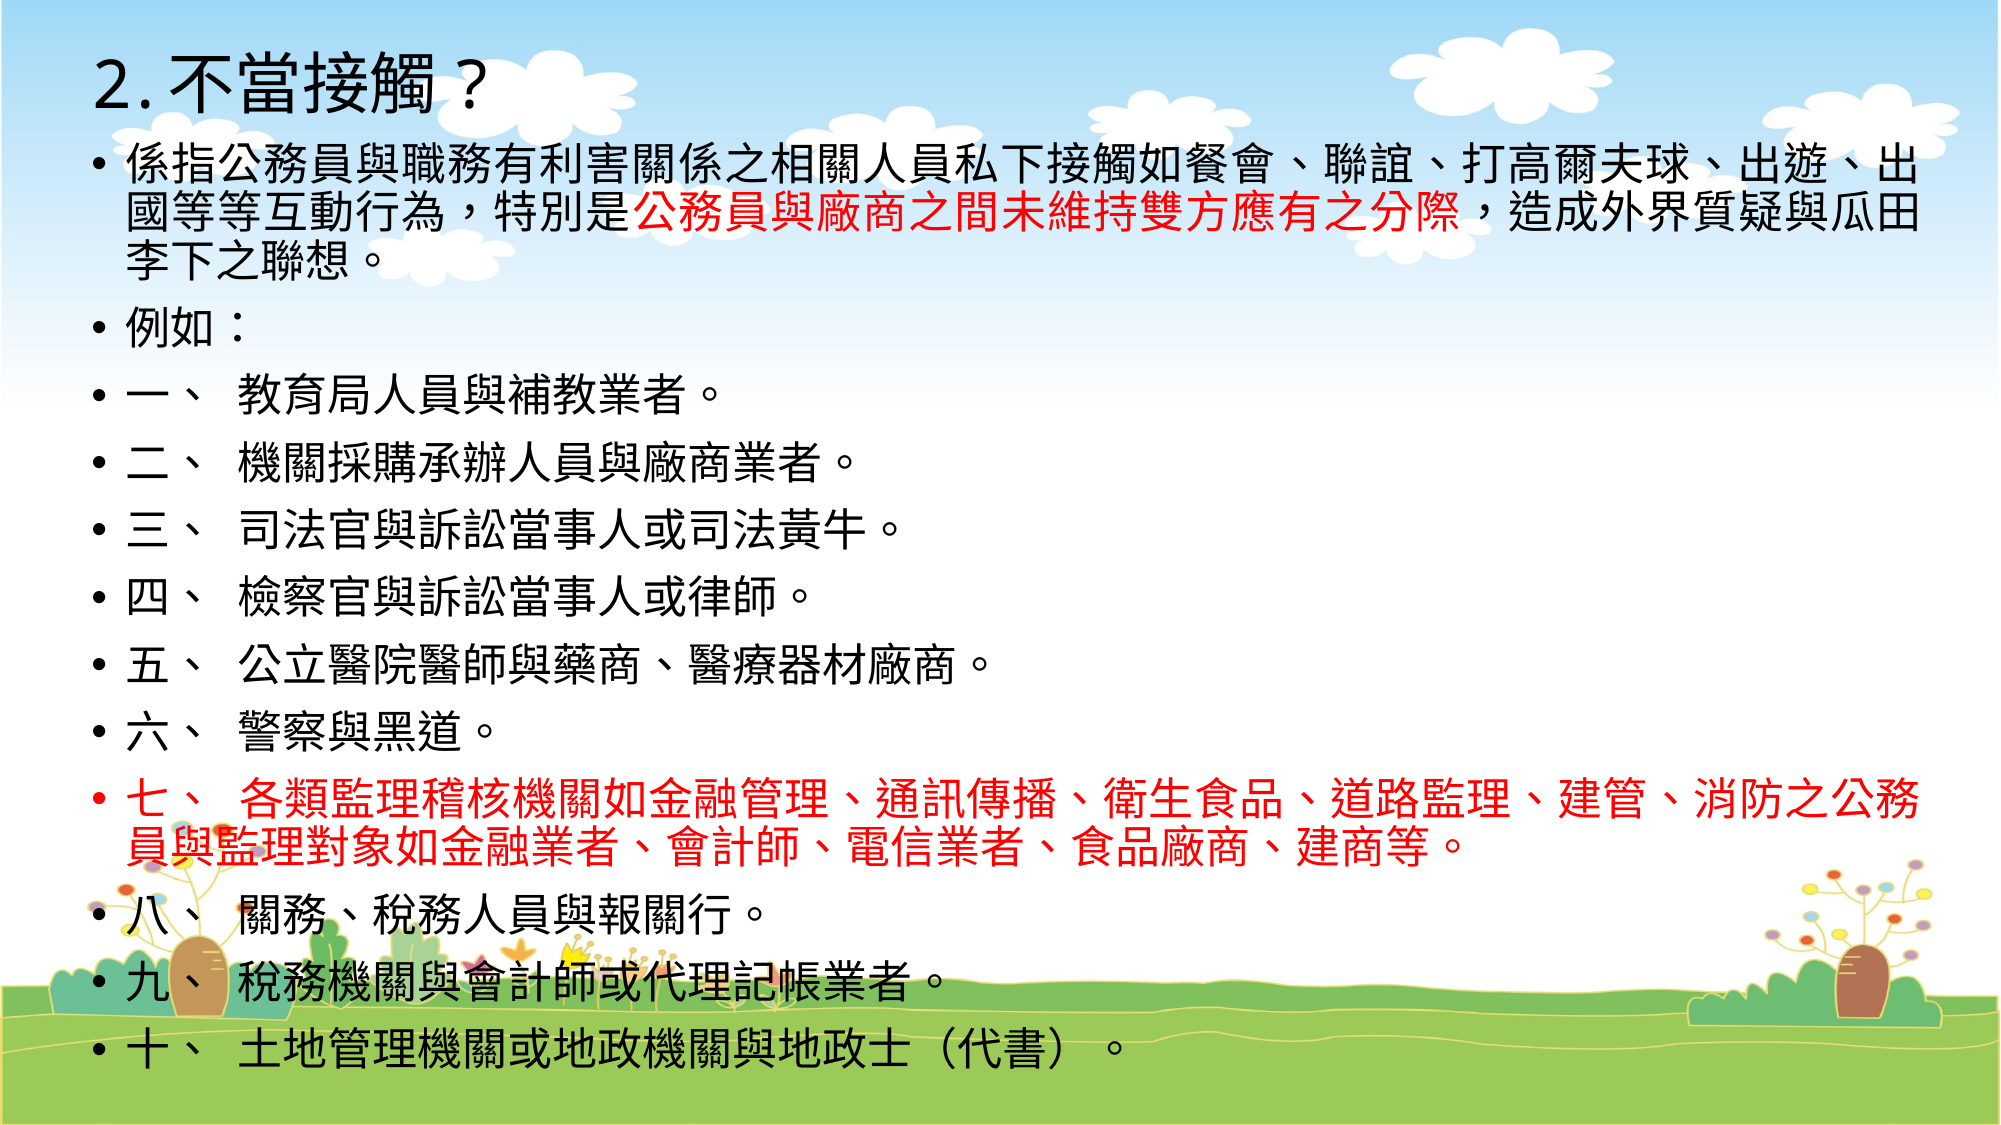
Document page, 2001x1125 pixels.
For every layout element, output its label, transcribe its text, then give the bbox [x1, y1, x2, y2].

picture [0, 0, 2000, 1125]
list 不當接觸? 係指公務員與職務有利害關係之相關人員私下接觸如餐會、聯誼、打高爾夫球、出遊、出國等等互動行為，特別是公務員與廠商之間未維持雙方應有之分際，造成外界質疑與瓜田李下之聯想。 例如： 一、 教育局人員與補教業者。 二、 機關採購承辦人員與廠商業者。 三、 司法官與訴訟當事人或司法黃牛。 四、 檢察官與訴訟當事人或律師。 五、 公立醫院醫師與藥商、醫療器材廠商。 六、 警察與黑道。 七、 各類監理稽核機關如金融管理、通訊傳播、衛生食品、道路監理、建管、消防之公務員與監理對象如金融業者、會計師、電信業者、食品廠商、建商等。 八、 關務、稅務人員與報關行。 九、 稅務機關與會計師或代理記帳業者。 十、 土地管理機關或地政機關與地政士（代書）。 [76, 42, 1938, 1087]
